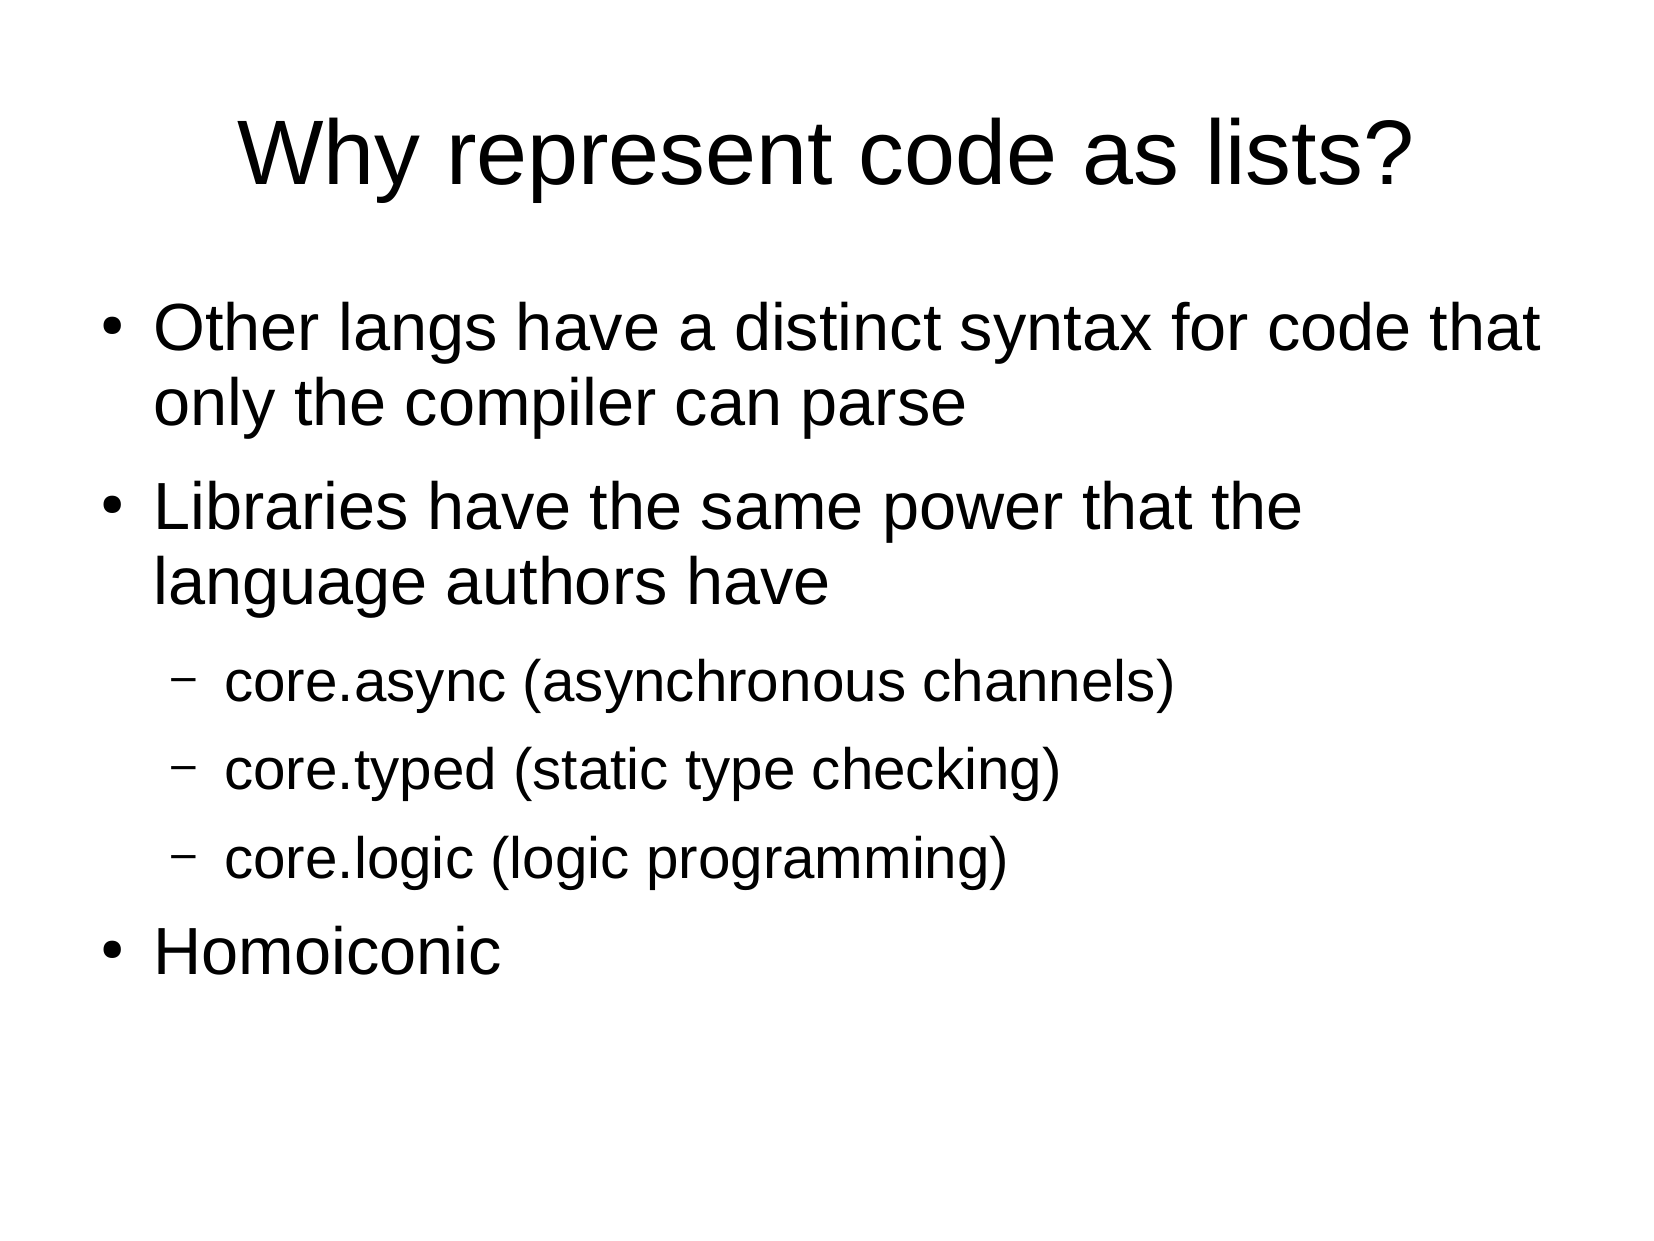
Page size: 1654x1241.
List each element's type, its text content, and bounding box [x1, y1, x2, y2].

list Other langs have a distinct syntax for code that only the compiler can parse Libraries have the same power that the language authors have core.async (asynchronous channels) core.typed (static type checking) core.logic (logic programming) Homoiconic [82, 290, 1571, 1010]
title Why represent code as lists? [82, 49, 1571, 257]
